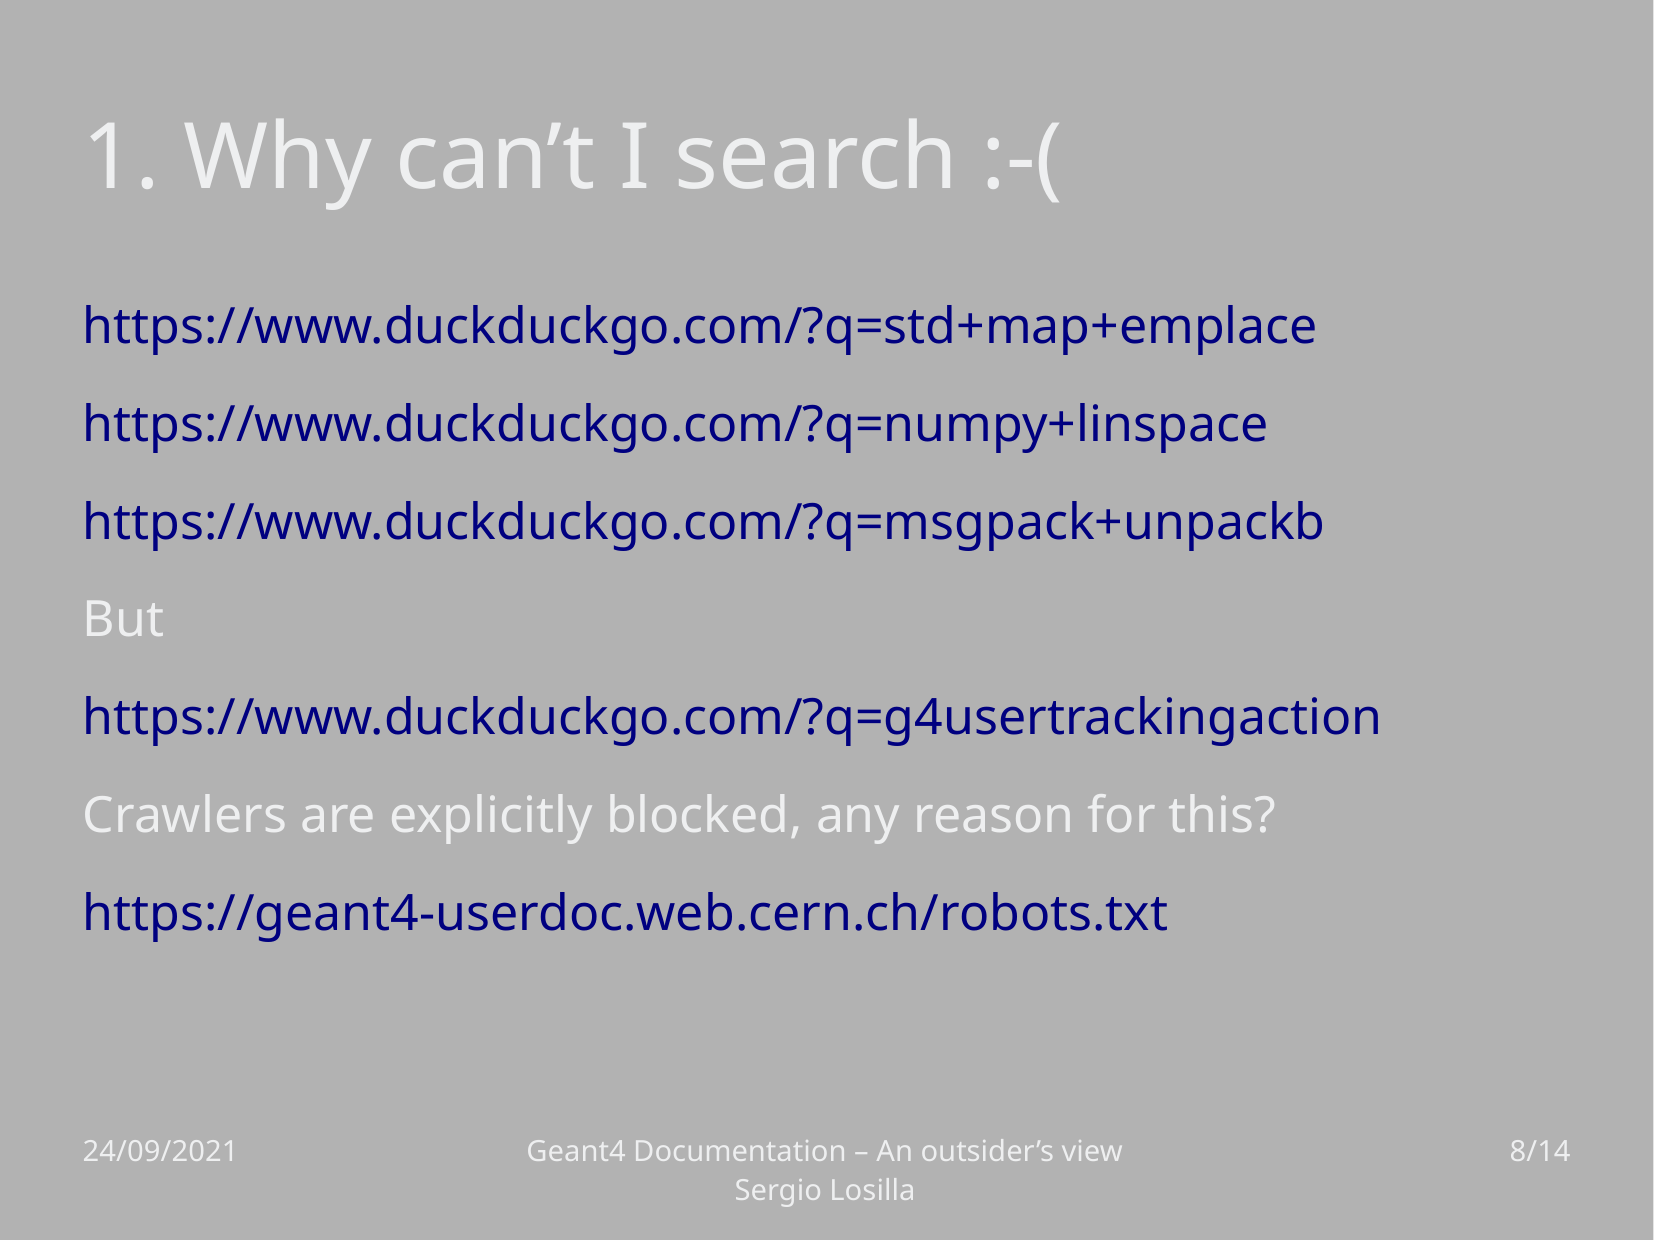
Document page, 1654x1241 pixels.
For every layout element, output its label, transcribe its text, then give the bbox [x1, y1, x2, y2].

title 1. Why can’t I search :-( [82, 49, 1571, 257]
list https://www.duckduckgo.com/?q=std+map+emplace https://www.duckduckgo.com/?q=numpy+linspace https://www.duckduckgo.com/?q=msgpack+unpackb But https://www.duckduckgo.com/?q=g4usertrackingaction Crawlers are explicitly blocked, any reason for this? https://geant4-userdoc.web.cern.ch/robots.txt [82, 290, 1571, 1028]
